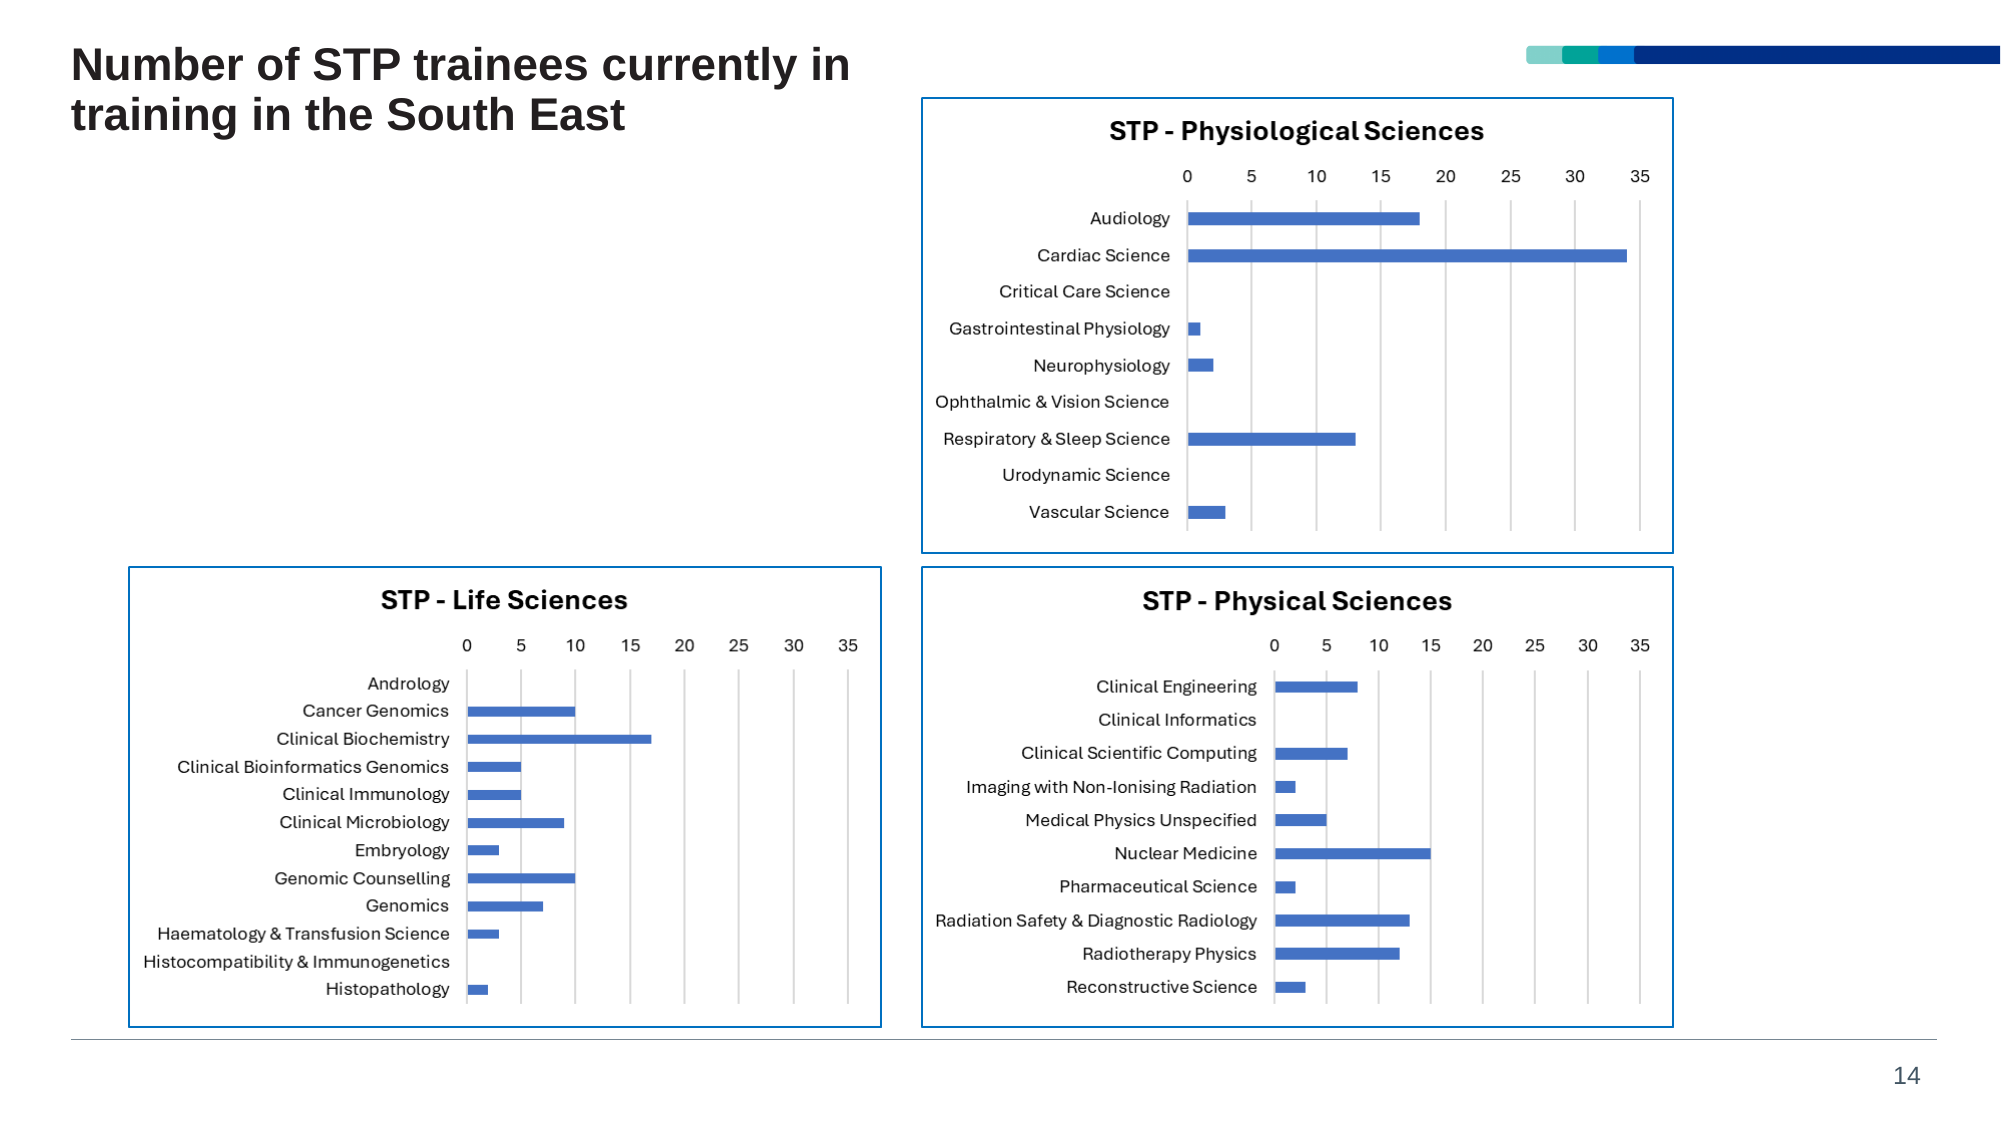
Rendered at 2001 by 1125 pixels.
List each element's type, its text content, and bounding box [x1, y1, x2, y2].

title Number of STP trainees currently in training in the South East [70, 32, 1513, 149]
picture [128, 567, 882, 1028]
picture [921, 567, 1674, 1028]
picture [921, 97, 1674, 554]
